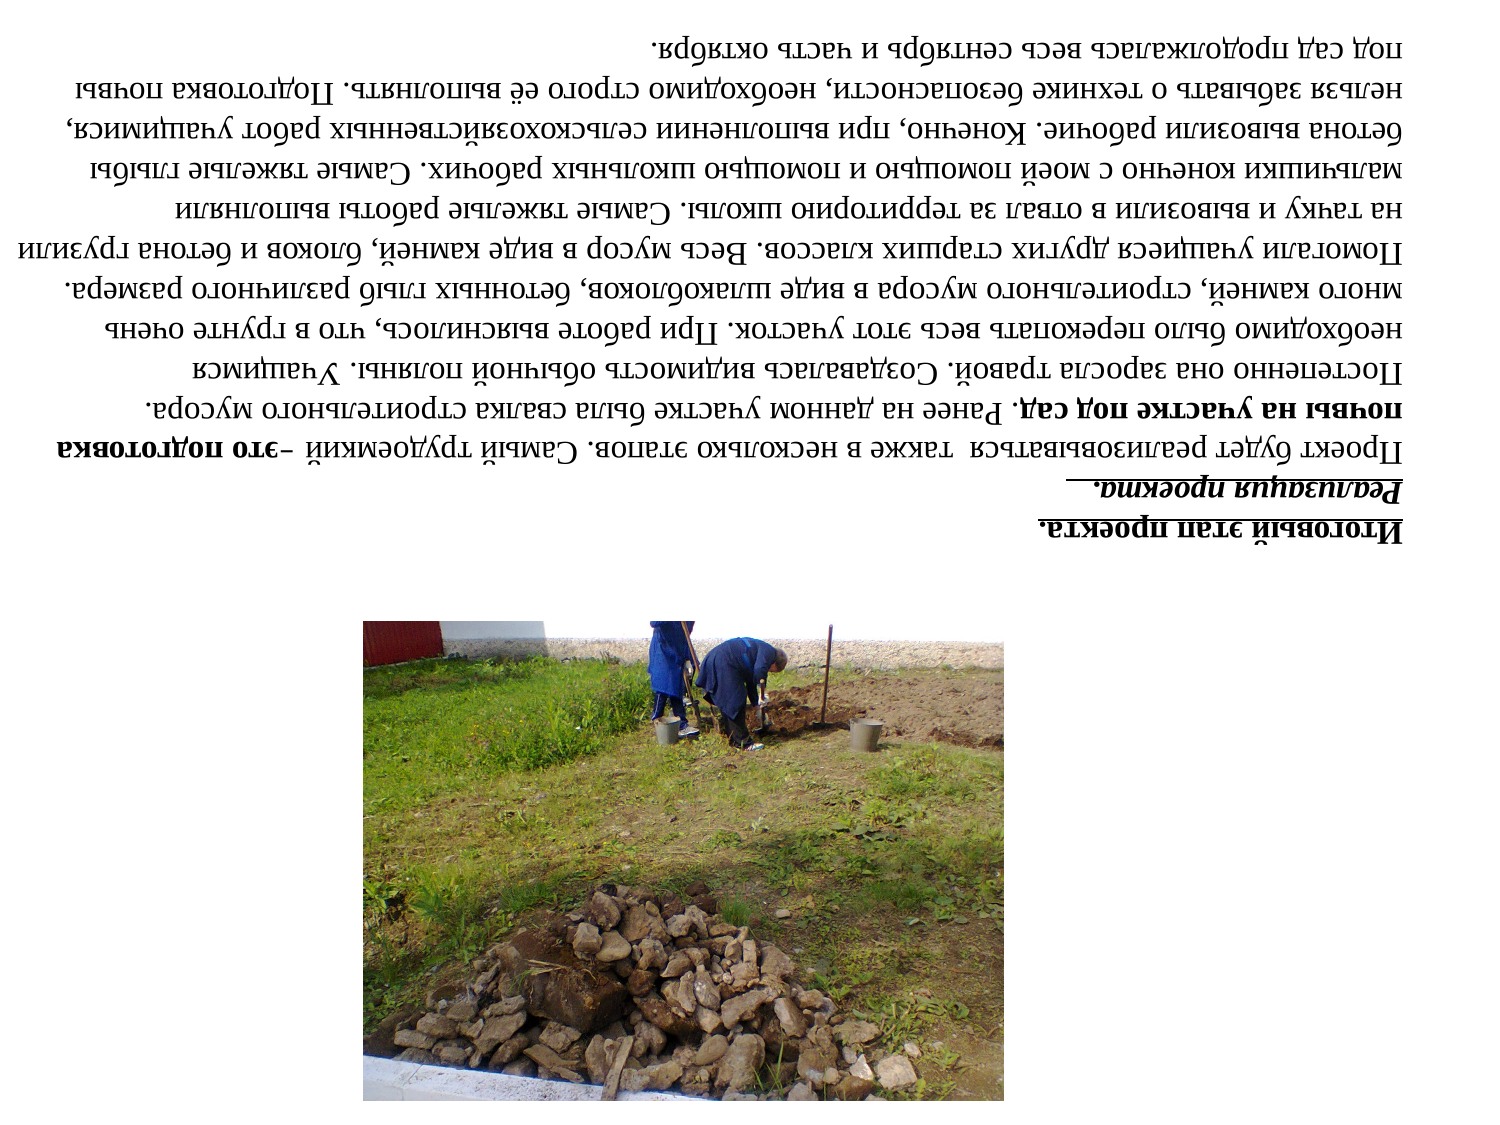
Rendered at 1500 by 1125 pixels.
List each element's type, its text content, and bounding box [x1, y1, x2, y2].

picture [363, 621, 1004, 1101]
text_box Итоговый этап проекта. Реализация проекта. Проект будет реализовываться также в несколько этапов. Самый трудоемкий –это подготовка почвы на участке под сад. Ранее на данном участке была свалка строительного мусора. Постепенно она заросла травой. Создавалась видимость обычной поляны. Учащимся необходимо было перекопать весь этот участок. При работе выяснилось, что в грунте очень много камней, строительного мусора в виде шлакоблоков, бетонных глыб различного размера. Помогали учащиеся других старших классов. Весь мусор в виде камней, блоков и бетона грузили на тачку и вывозили в отвал за территорию школы. Самые тяжелые работы выполняли мальчишки конечно с моей помощью и помощью школьных рабочих. Самые тяжелые глыбы бетона вывозили рабочие. Конечно, при выполнении сельскохозяйственных работ учащимися, нельзя забывать о технике безопасности, необходимо строго её выполнять. Подготовка почвы под сад продолжалась весь сентябрь и часть октября. [0, 29, 1418, 564]
